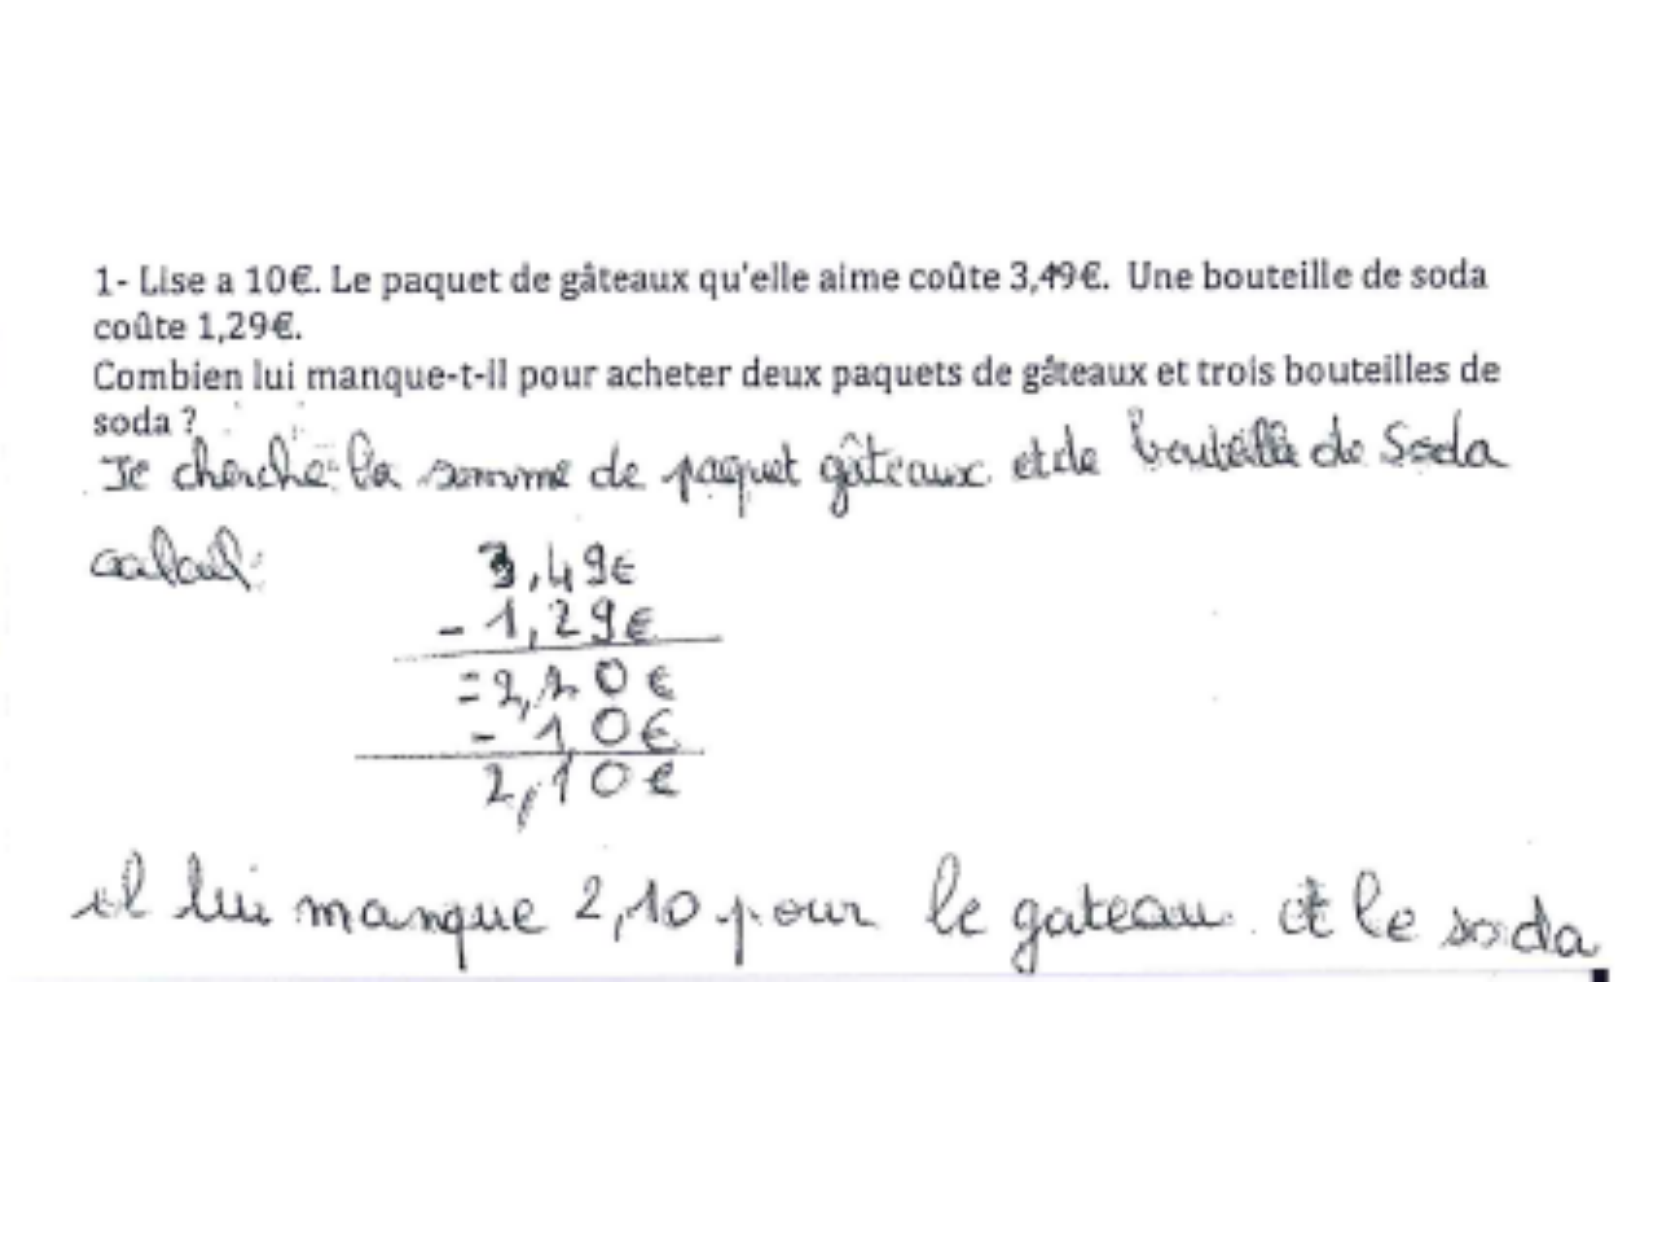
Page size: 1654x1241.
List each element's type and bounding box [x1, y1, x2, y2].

picture [0, 255, 1622, 982]
